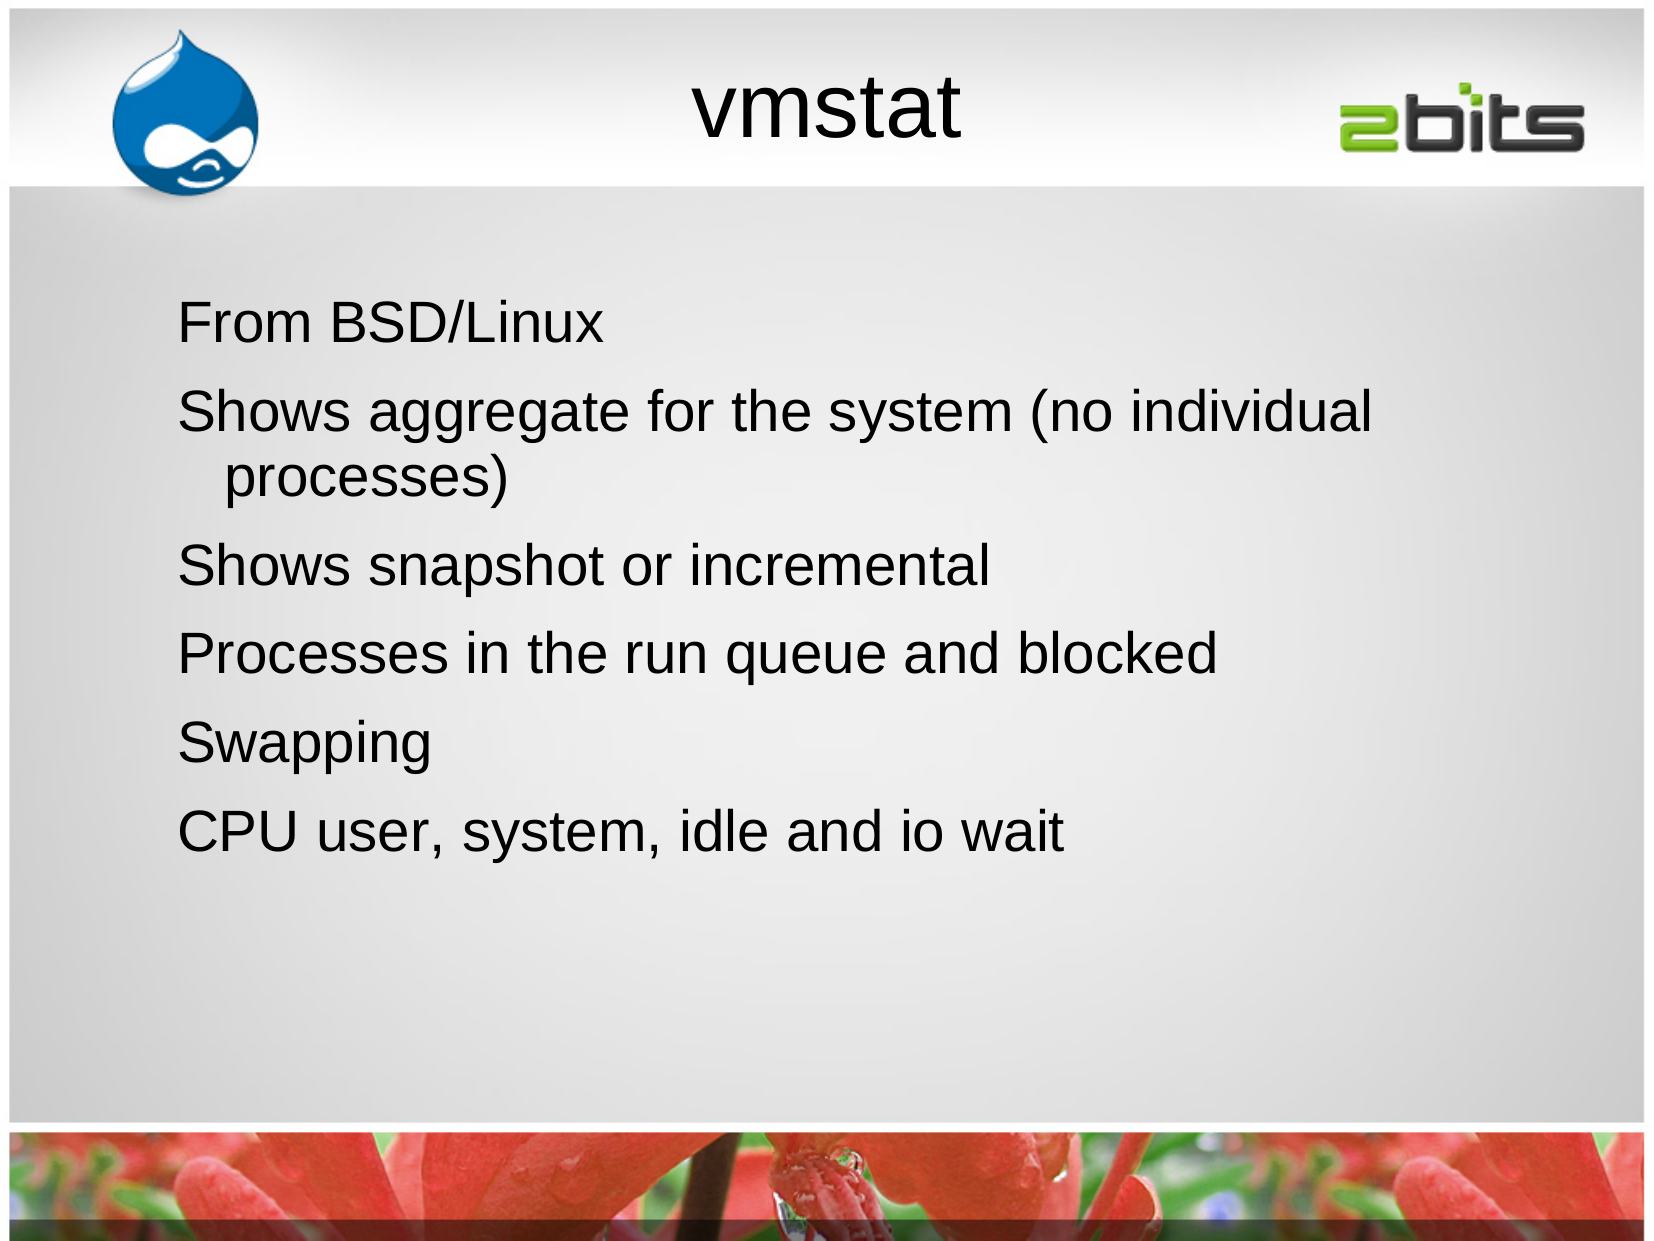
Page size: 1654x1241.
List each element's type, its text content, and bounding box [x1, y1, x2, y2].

picture [0, 0, 1654, 1241]
title vmstat [82, 2, 1571, 210]
list From BSD/Linux Shows aggregate for the system (no individual processes) Shows snapshot or incremental Processes in the run queue and blocked Swapping CPU user, system, idle and io wait [82, 290, 1571, 1109]
